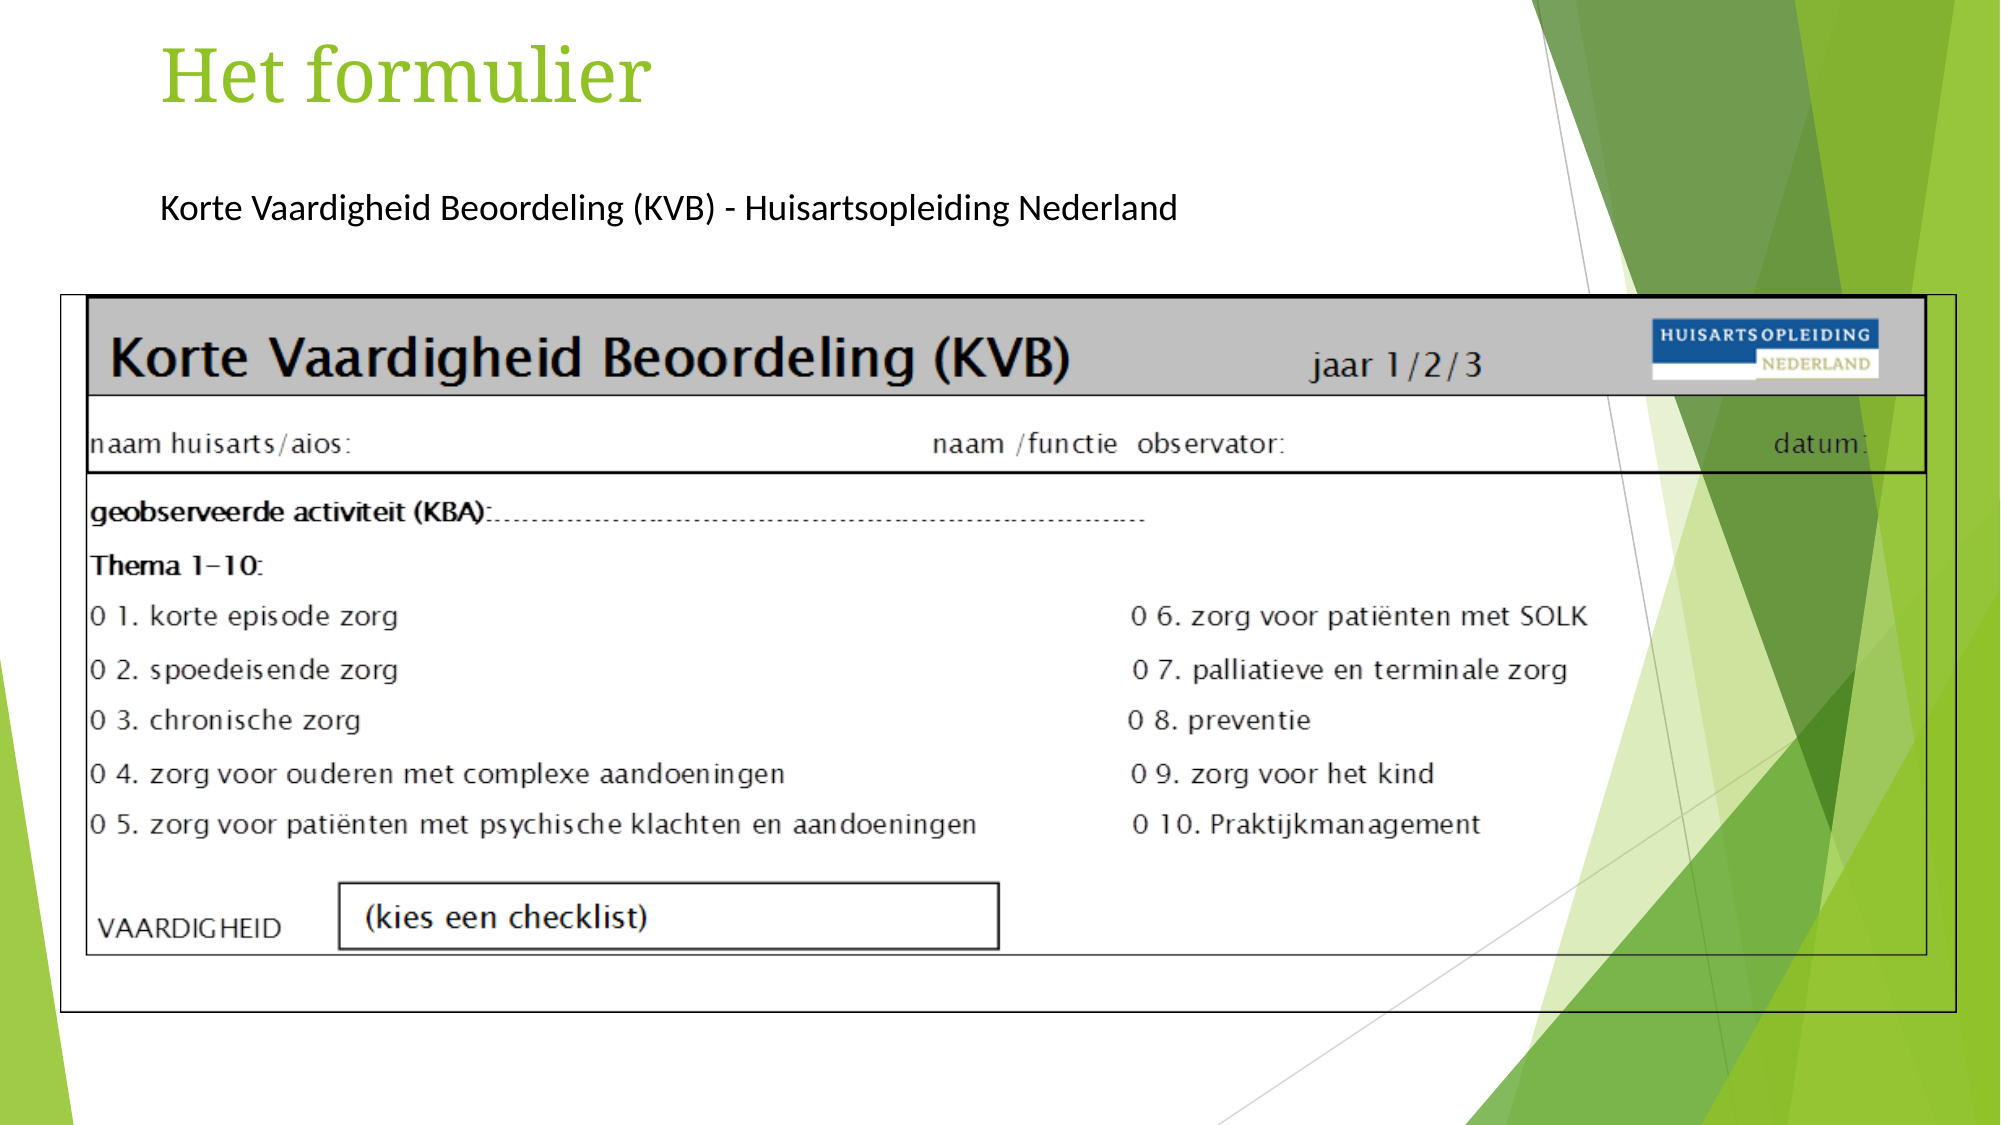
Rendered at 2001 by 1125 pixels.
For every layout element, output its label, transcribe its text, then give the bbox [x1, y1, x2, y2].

title Het formulier [145, 19, 1871, 238]
picture [60, 295, 1957, 1013]
text_box Korte Vaardigheid Beoordeling (KVB) - Huisartsopleiding Nederland [145, 175, 1208, 236]
